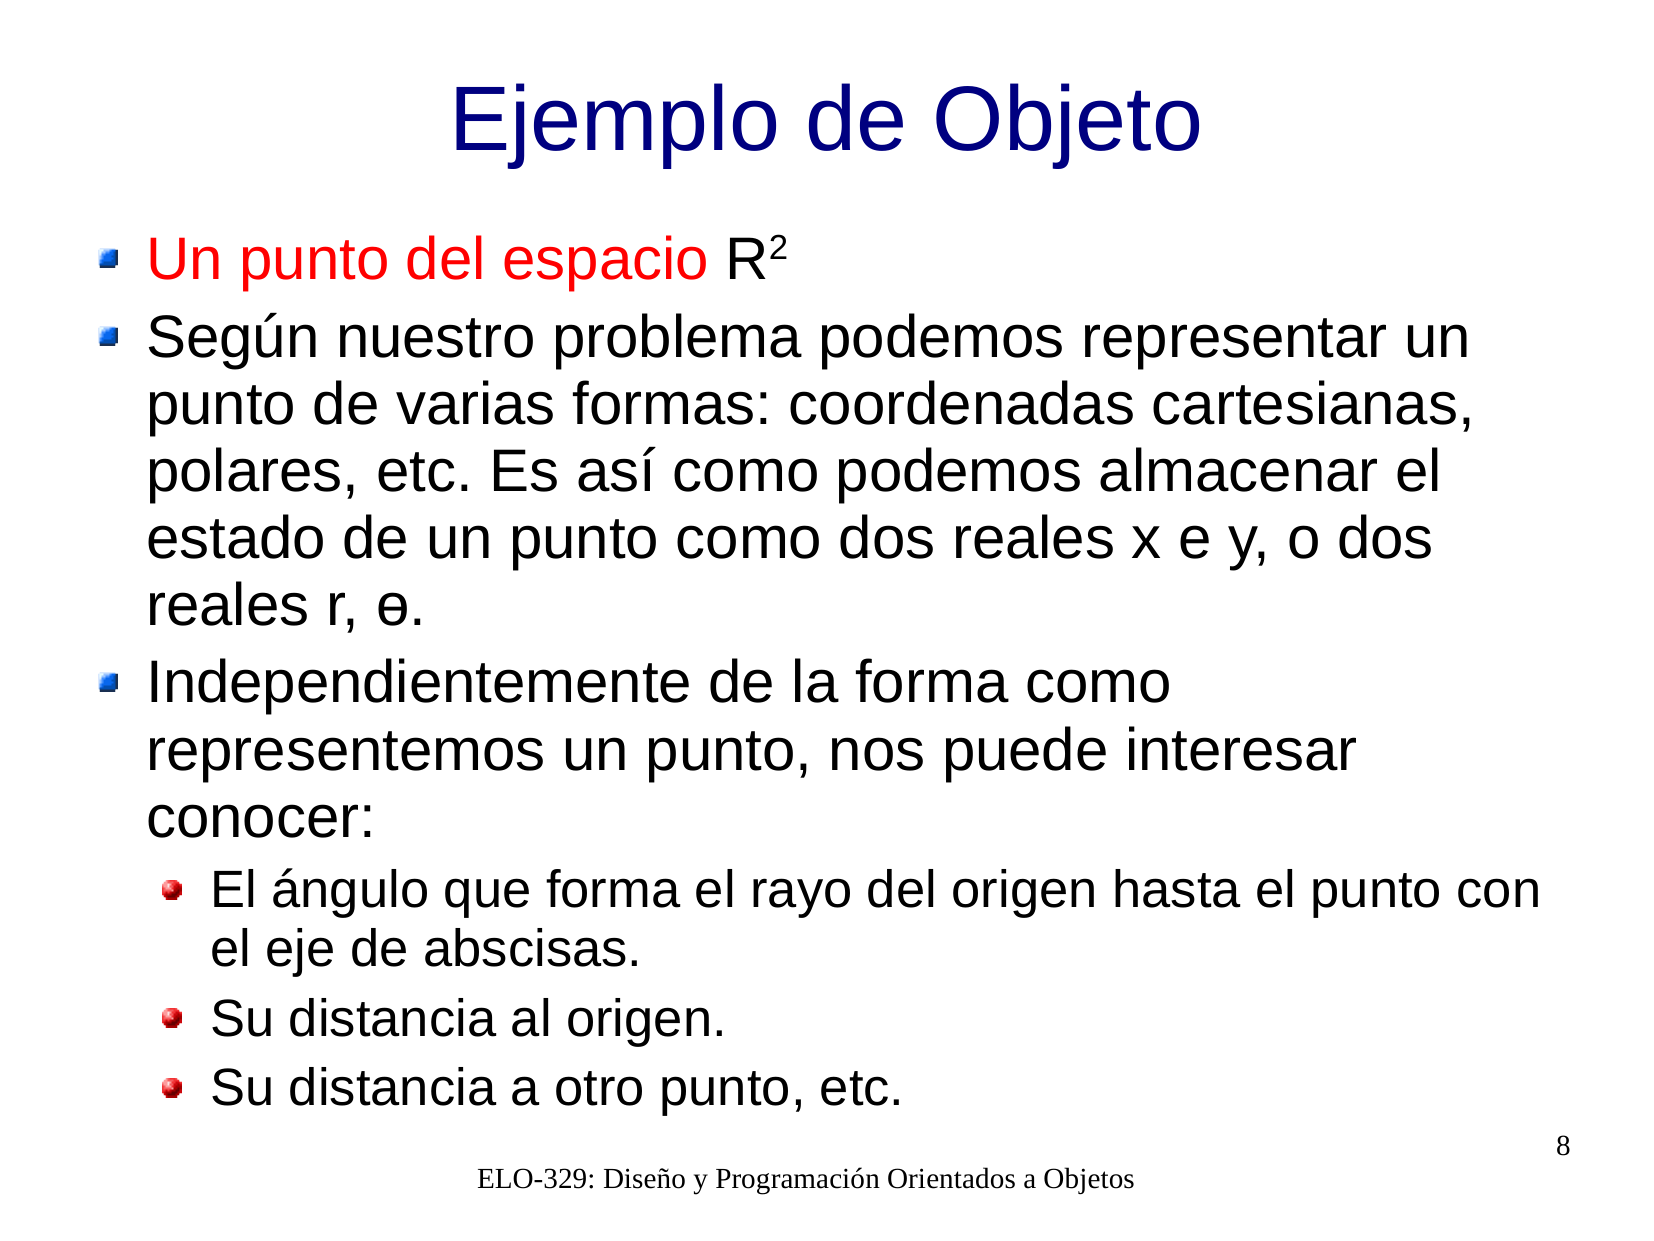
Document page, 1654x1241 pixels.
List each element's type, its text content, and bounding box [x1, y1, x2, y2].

title Ejemplo de Objeto [82, 49, 1571, 188]
list Un punto del espacio R2 Según nuestro problema podemos representar un punto de varias formas: coordenadas cartesianas, polares, etc. Es así como podemos almacenar el estado de un punto como dos reales x e y, o dos reales r, ө. Independientemente de la forma como representemos un punto, nos puede interesar conocer: El ángulo que forma el rayo del origen hasta el punto con el eje de abscisas. Su distancia al origen. Su distancia a otro punto, etc. [82, 225, 1571, 1122]
